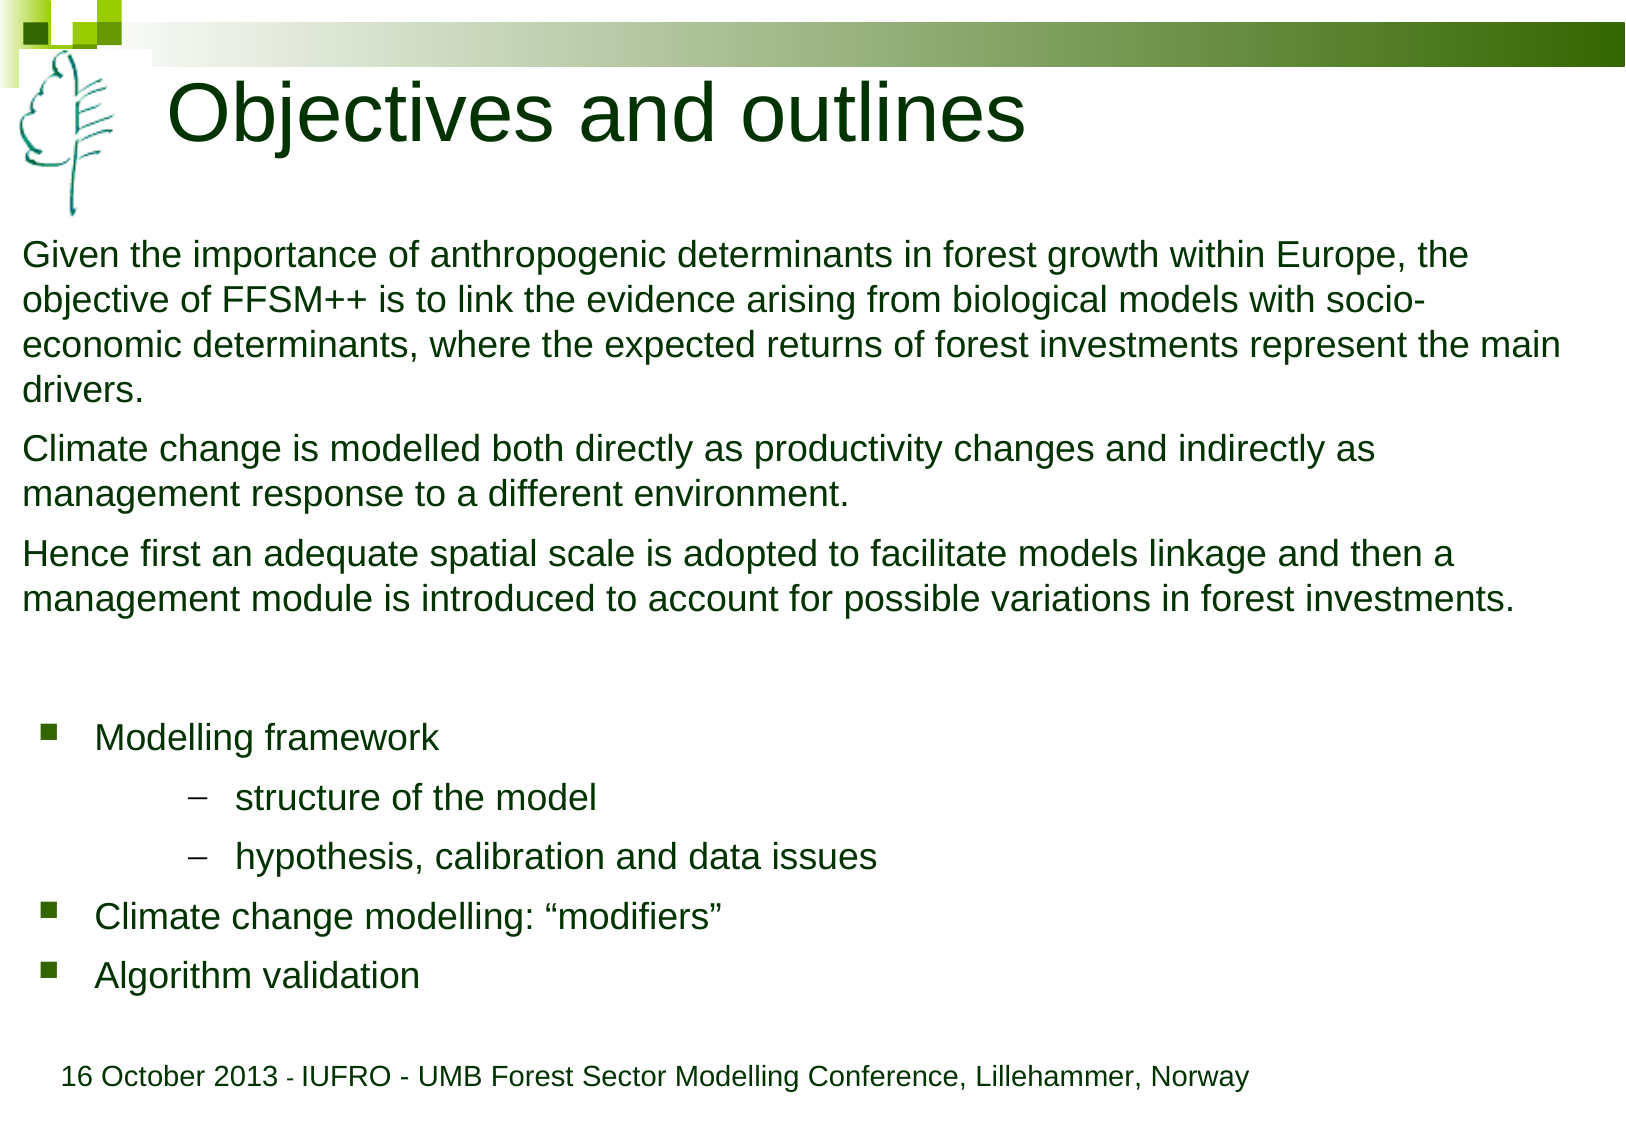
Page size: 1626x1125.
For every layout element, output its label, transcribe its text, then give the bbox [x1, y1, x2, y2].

list Modelling framework structure of the model hypothesis, calibration and data issues Climate change modelling: “modifiers” Algorithm validation [23, 705, 1571, 1004]
title Objectives and outlines [152, 49, 1626, 166]
picture [19, 49, 152, 220]
text_box Given the importance of anthropogenic determinants in forest growth within Europe, the objective of FFSM++ is to link the evidence arising from biological models with socio-economic determinants, where the expected returns of forest investments represent the main drivers. Climate change is modelled both directly as productivity changes and indirectly as management response to a different environment. Hence first an adequate spatial scale is adopted to facilitate models linkage and then a management module is introduced to account for possible variations in forest investments. [7, 222, 1595, 626]
